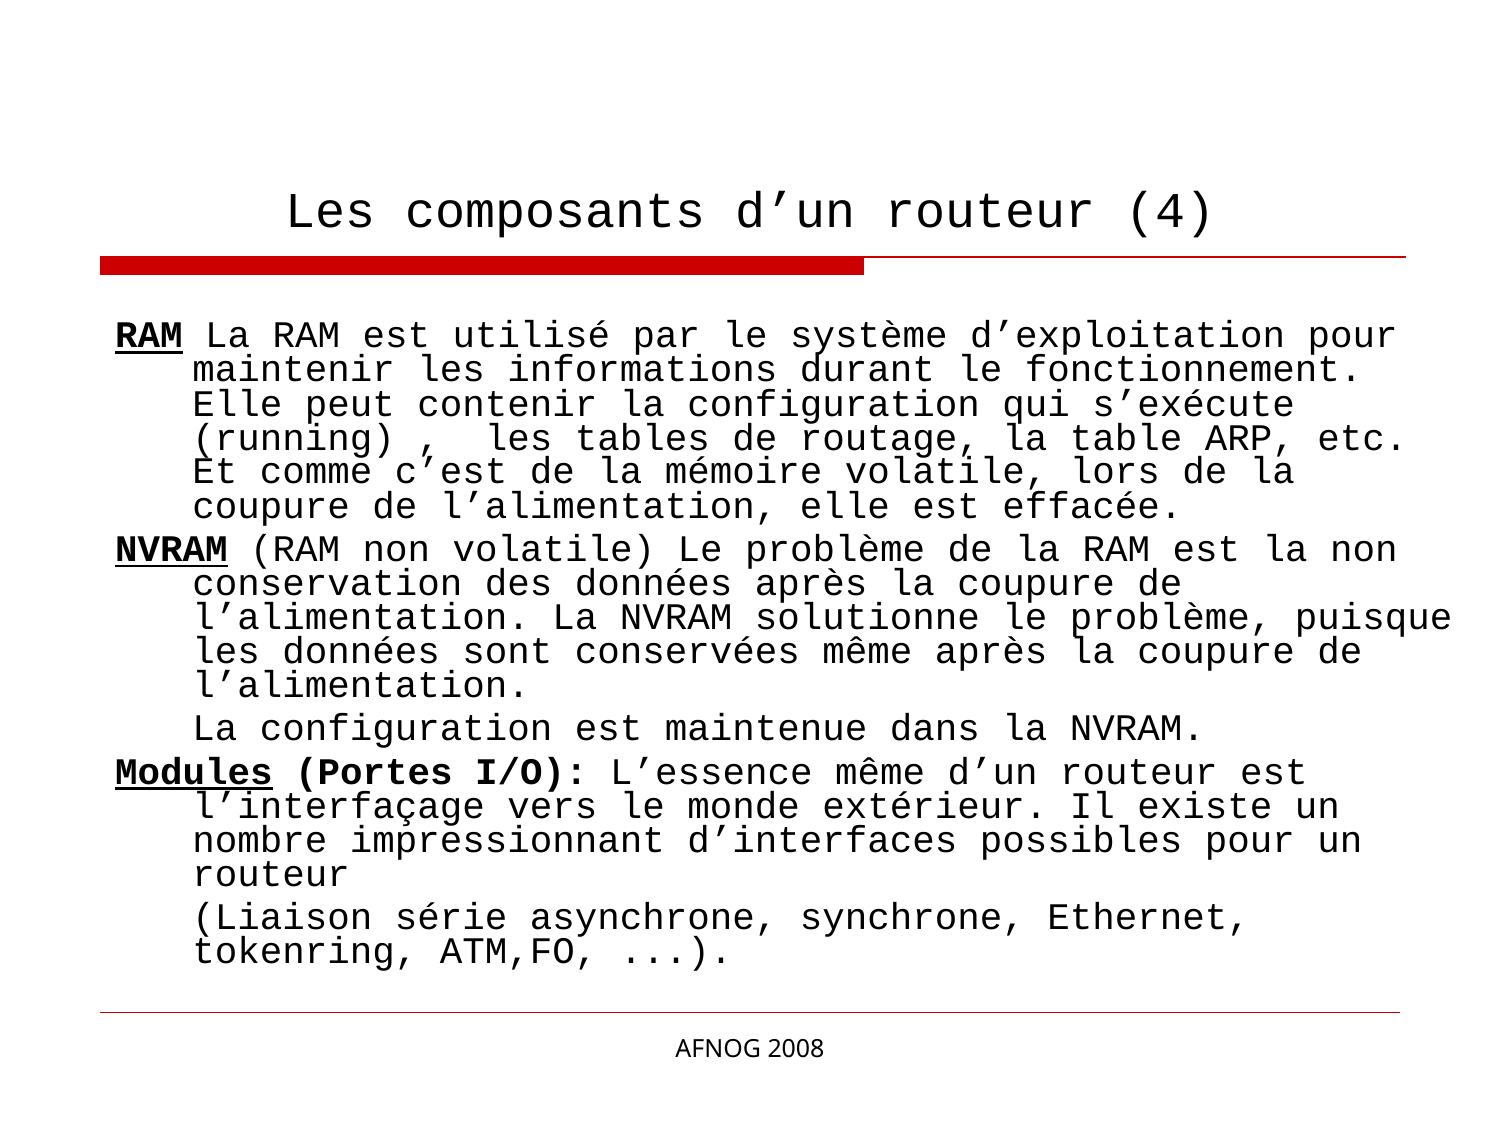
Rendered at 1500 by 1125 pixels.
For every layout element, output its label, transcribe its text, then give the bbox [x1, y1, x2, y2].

list RAM La RAM est utilisé par le système d’exploitation pour maintenir les informations durant le fonctionnement. Elle peut contenir la configuration qui s’exécute (running) , les tables de routage, la table ARP, etc. Et comme c’est de la mémoire volatile, lors de la coupure de l’alimentation, elle est effacée. NVRAM (RAM non volatile) Le problème de la RAM est la non conservation des données après la coupure de l’alimentation. La NVRAM solutionne le problème, puisque les données sont conservées même après la coupure de l’alimentation. La configuration est maintenue dans la NVRAM. Modules (Portes I/O): L’essence même d’un routeur est l’interfaçage vers le monde extérieur. Il existe un nombre impressionnant d’interfaces possibles pour un routeur (Liaison série asynchrone, synchrone, Ethernet, tokenring, ATM,FO, ...). [100, 255, 1471, 1006]
text_box AFNOG 2008 [512, 1024, 988, 1103]
title Les composants d’un routeur (4) [94, 49, 1407, 250]
